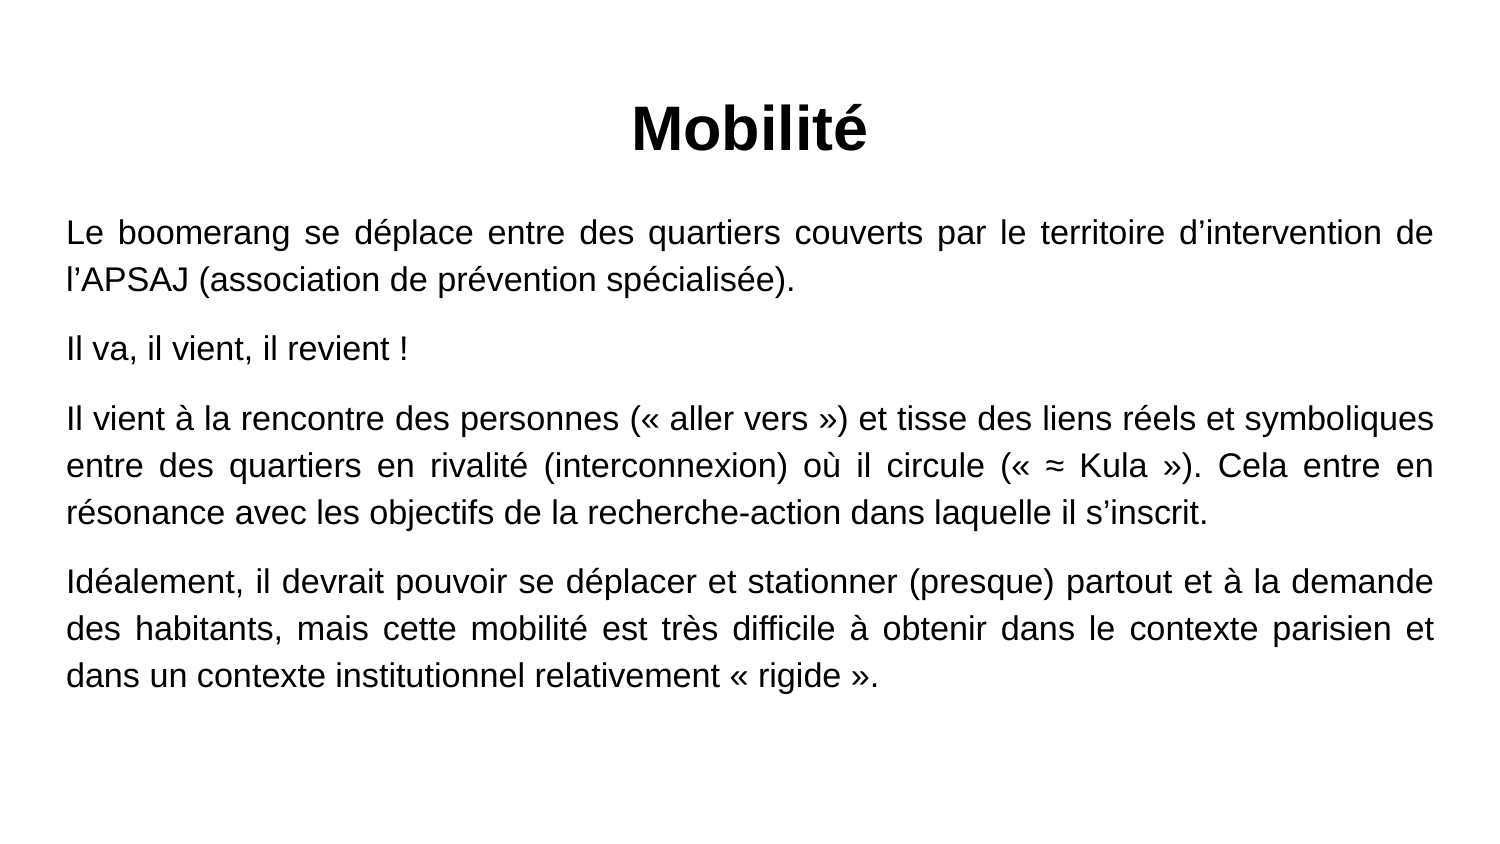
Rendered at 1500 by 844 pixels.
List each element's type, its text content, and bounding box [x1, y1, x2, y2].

list Le boomerang se déplace entre des quartiers couverts par le territoire d’intervention de l’APSAJ (association de prévention spécialisée). Il va, il vient, il revient ! Il vient à la rencontre des personnes (« aller vers ») et tisse des liens réels et symboliques entre des quartiers en rivalité (interconnexion) où il circule (« ≈ Kula »). Cela entre en résonance avec les objectifs de la recherche-action dans laquelle il s’inscrit. Idéalement, il devrait pouvoir se déplacer et stationner (presque) partout et à la demande des habitants, mais cette mobilité est très difficile à obtenir dans le contexte parisien et dans un contexte institutionnel relativement « rigide ». [51, 189, 1449, 750]
title Mobilité [51, 72, 1449, 167]
